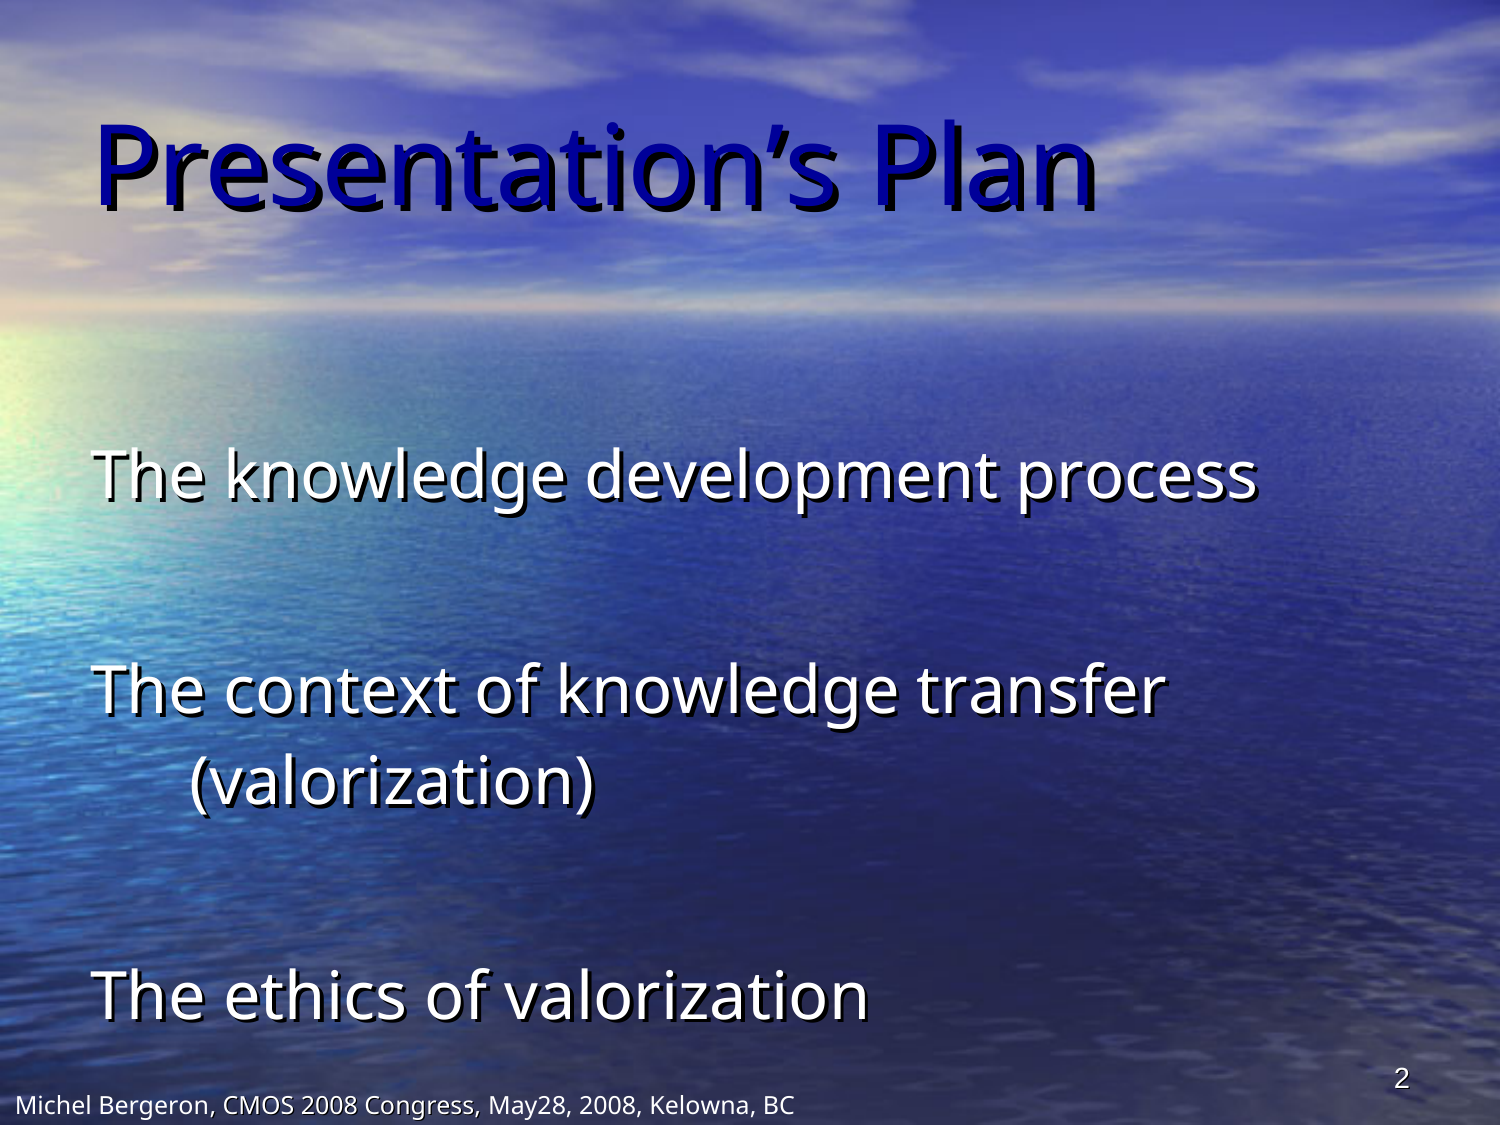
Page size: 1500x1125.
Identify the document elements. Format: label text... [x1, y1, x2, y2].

text_box Michel Bergeron, CMOS 2008 Congress, May28, 2008, Kelowna, BC [0, 1079, 1436, 1125]
text_box Presentation’s Plan [75, 47, 1426, 276]
text_box The knowledge development process The context of knowledge transfer (valorization) The ethics of valorization [75, 312, 1426, 988]
picture [0, 0, 1500, 1125]
text_box <number> [1074, 1024, 1426, 1079]
